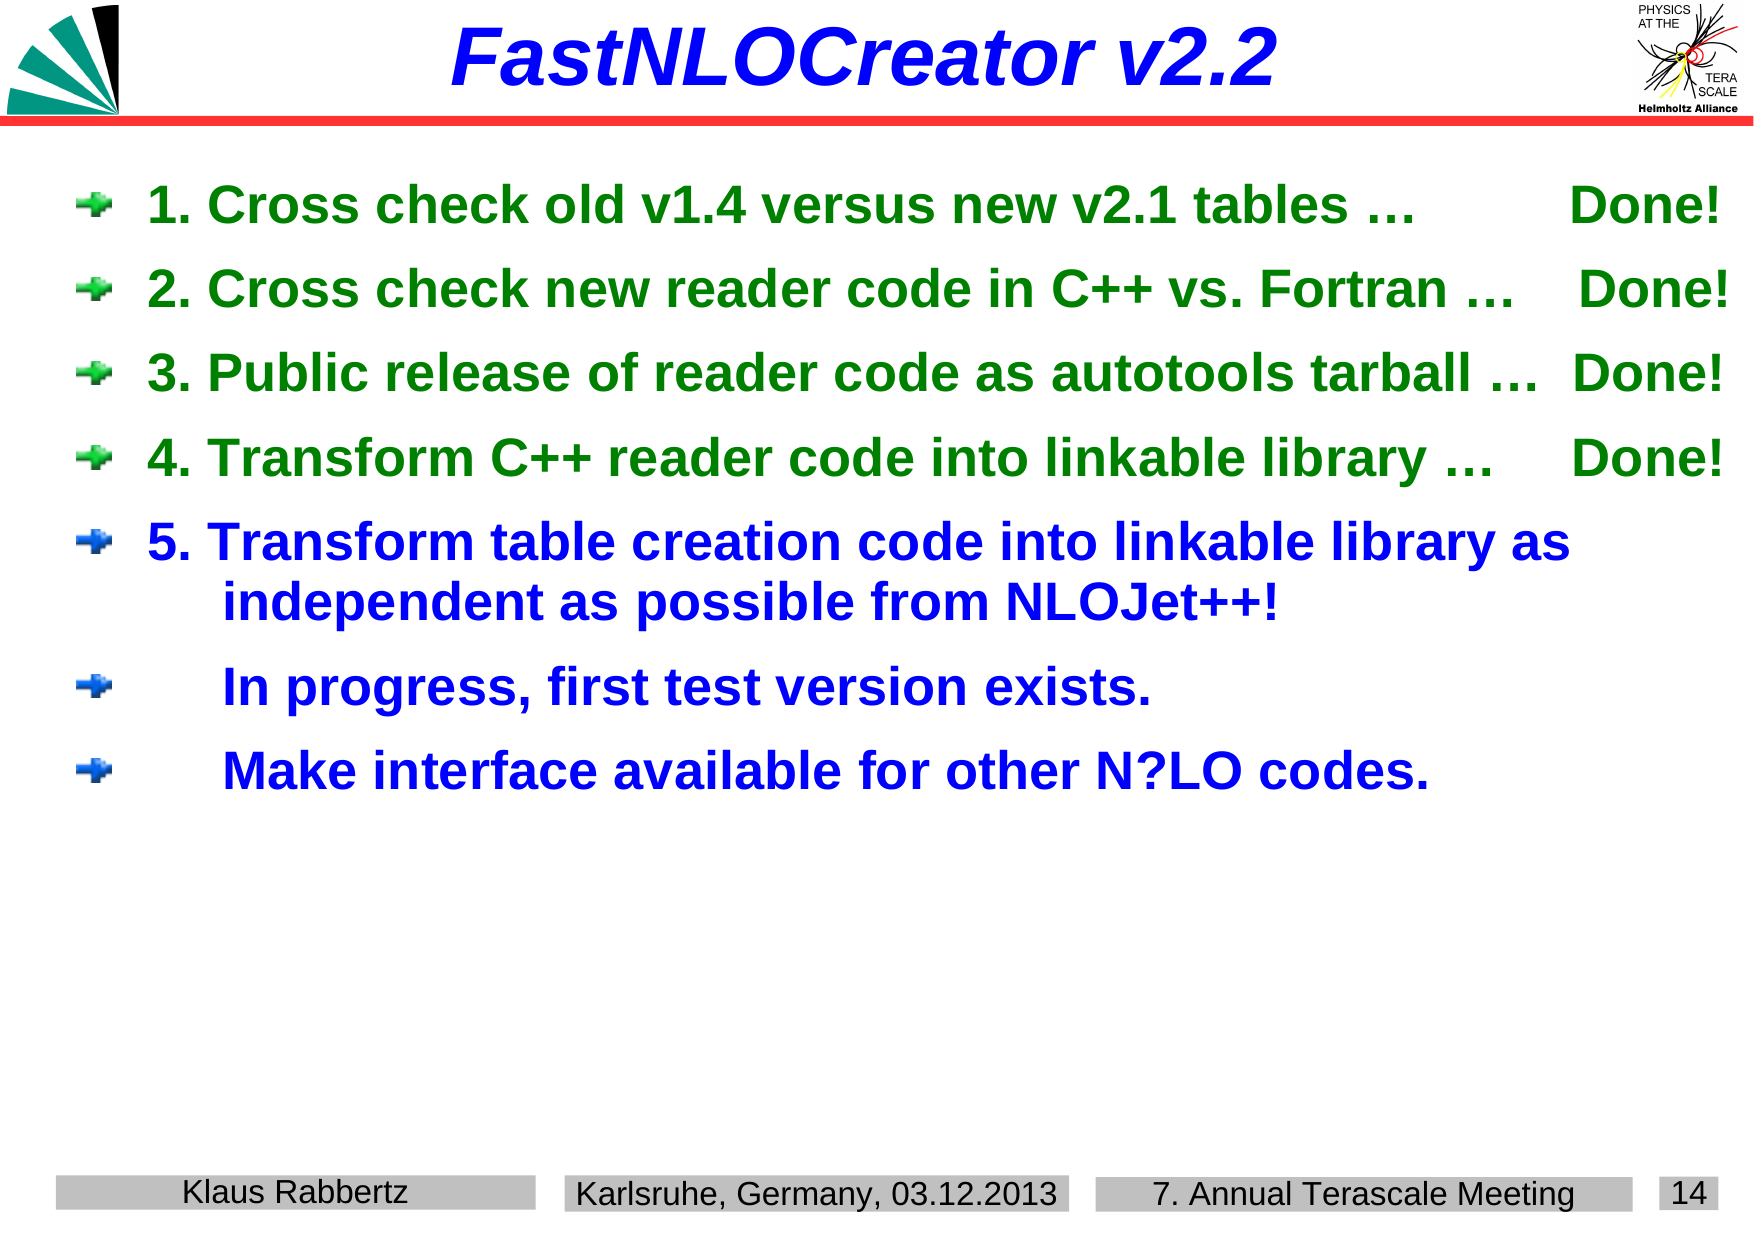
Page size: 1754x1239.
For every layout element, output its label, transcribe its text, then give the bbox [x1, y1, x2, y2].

picture [7, 5, 119, 116]
list 1. Cross check old v1.4 versus new v2.1 tables … Done! 2. Cross check new reader code in C++ vs. Fortran … Done! 3. Public release of reader code as autotools tarball … Done! 4. Transform C++ reader code into linkable library … Done! 5. Transform table creation code into linkable library as independent as possible from NLOJet++! In progress, first test version exists. Make interface available for other N?LO codes. [17, 174, 1741, 856]
title FastNLOCreator v2.2 [123, 0, 1606, 114]
picture [1631, 1, 1745, 115]
